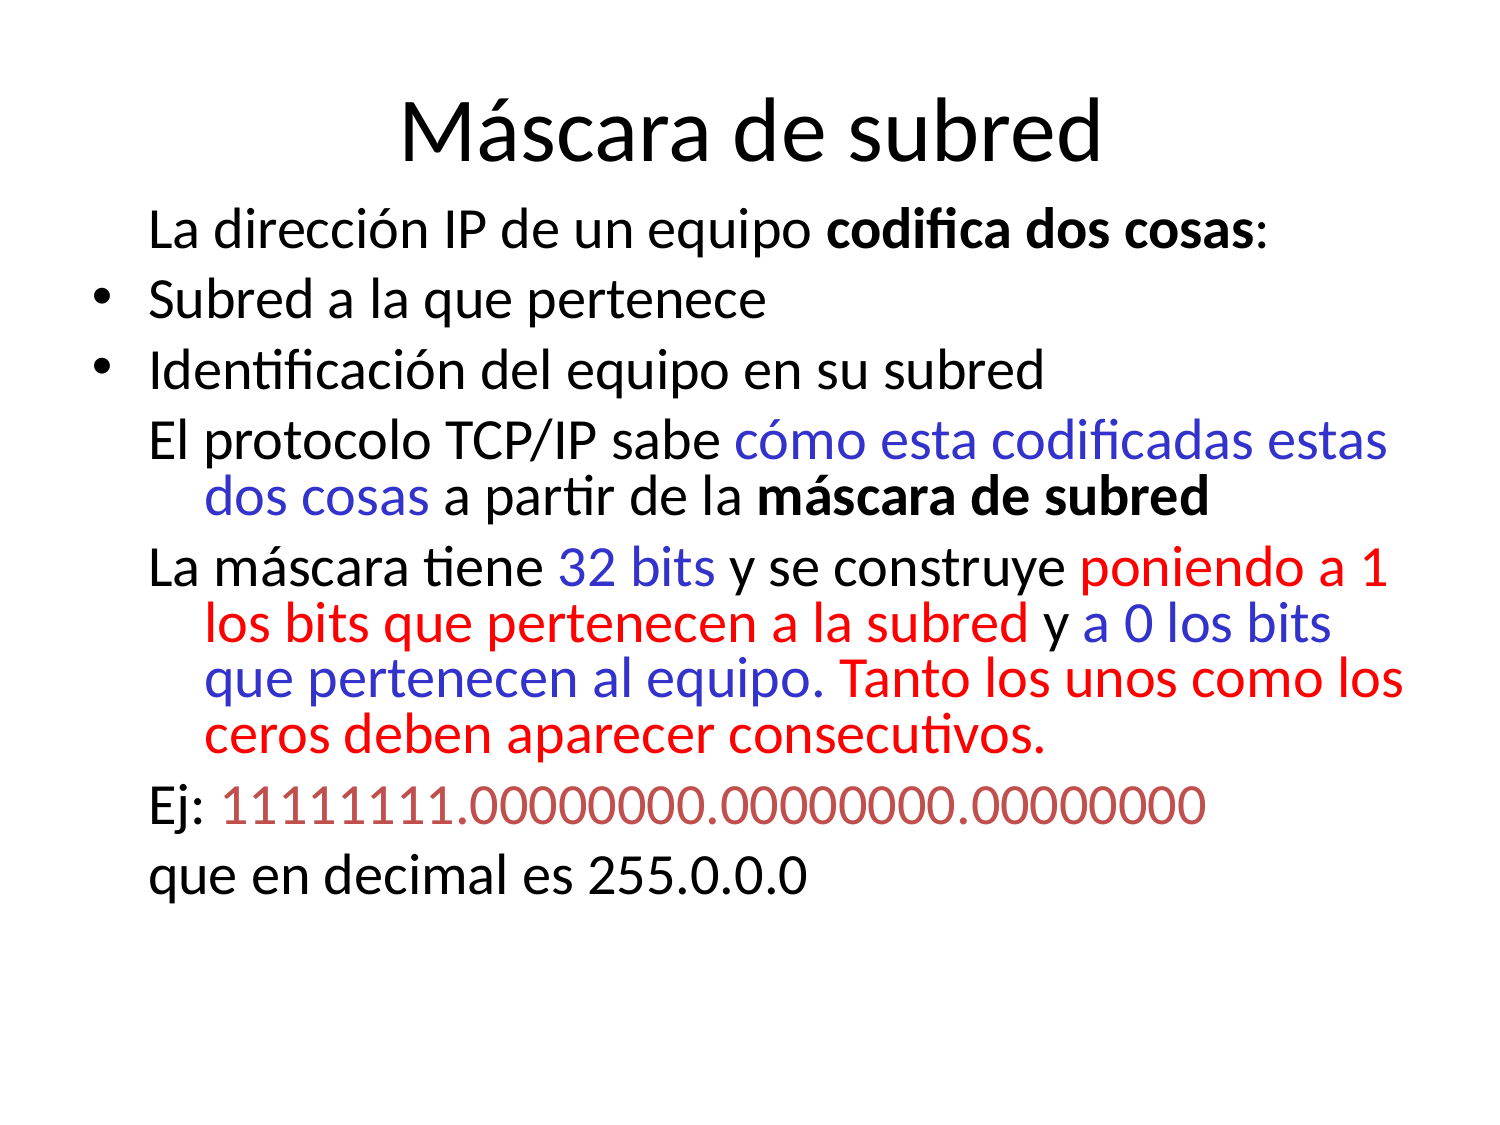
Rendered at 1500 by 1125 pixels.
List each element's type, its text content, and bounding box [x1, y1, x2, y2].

list La dirección IP de un equipo codifica dos cosas: Subred a la que pertenece Identificación del equipo en su subred El protocolo TCP/IP sabe cómo esta codificadas estas dos cosas a partir de la máscara de subred La máscara tiene 32 bits y se construye poniendo a 1 los bits que pertenecen a la subred y a 0 los bits que pertenecen al equipo. Tanto los unos como los ceros deben aparecer consecutivos. Ej: 11111111.00000000.00000000.00000000 que en decimal es 255.0.0.0 [76, 196, 1427, 939]
title Máscara de subred [76, 31, 1427, 196]
